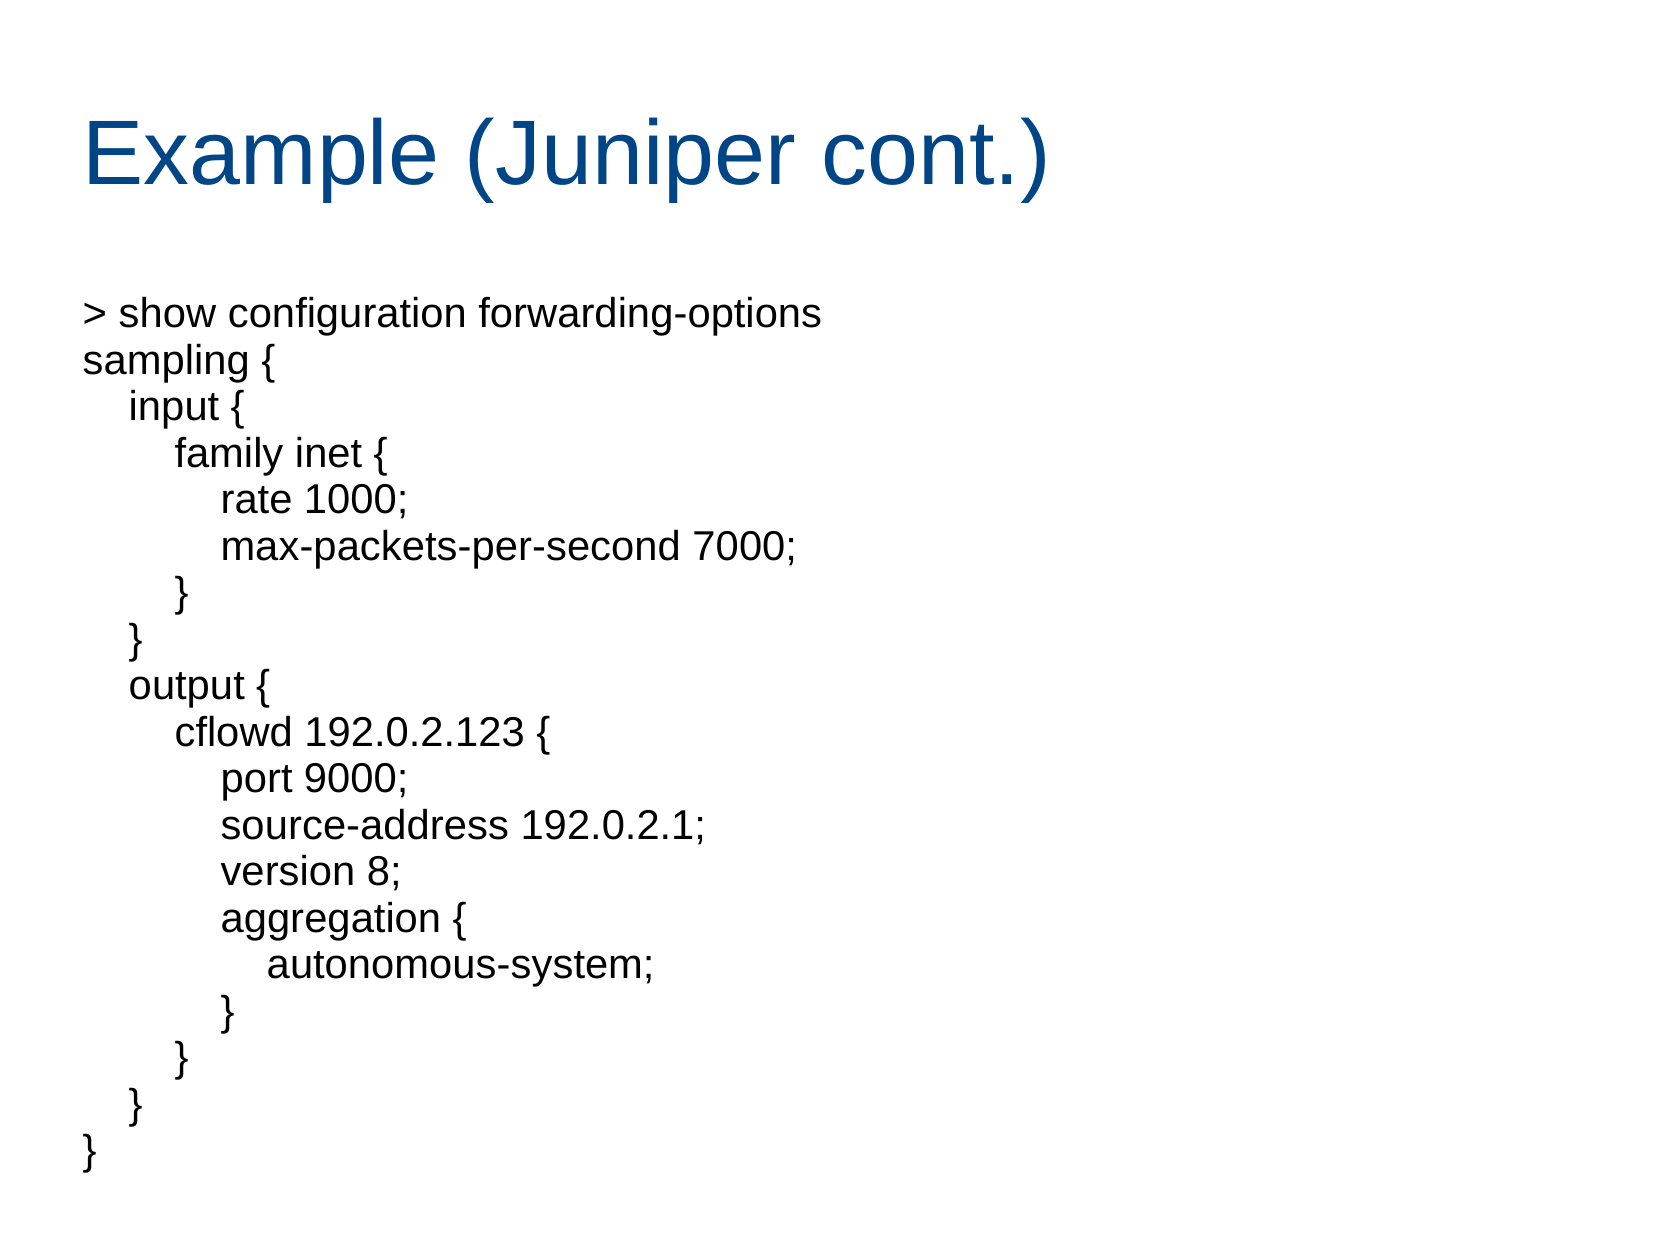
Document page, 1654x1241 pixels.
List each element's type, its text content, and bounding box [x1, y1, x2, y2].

list > show configuration forwarding-options sampling { input { family inet { rate 1000; max-packets-per-second 7000; } } output { cflowd 192.0.2.123 { port 9000; source-address 192.0.2.1; version 8; aggregation { autonomous-system; } } } } [82, 290, 1571, 1174]
title Example (Juniper cont.) [82, 56, 1571, 250]
